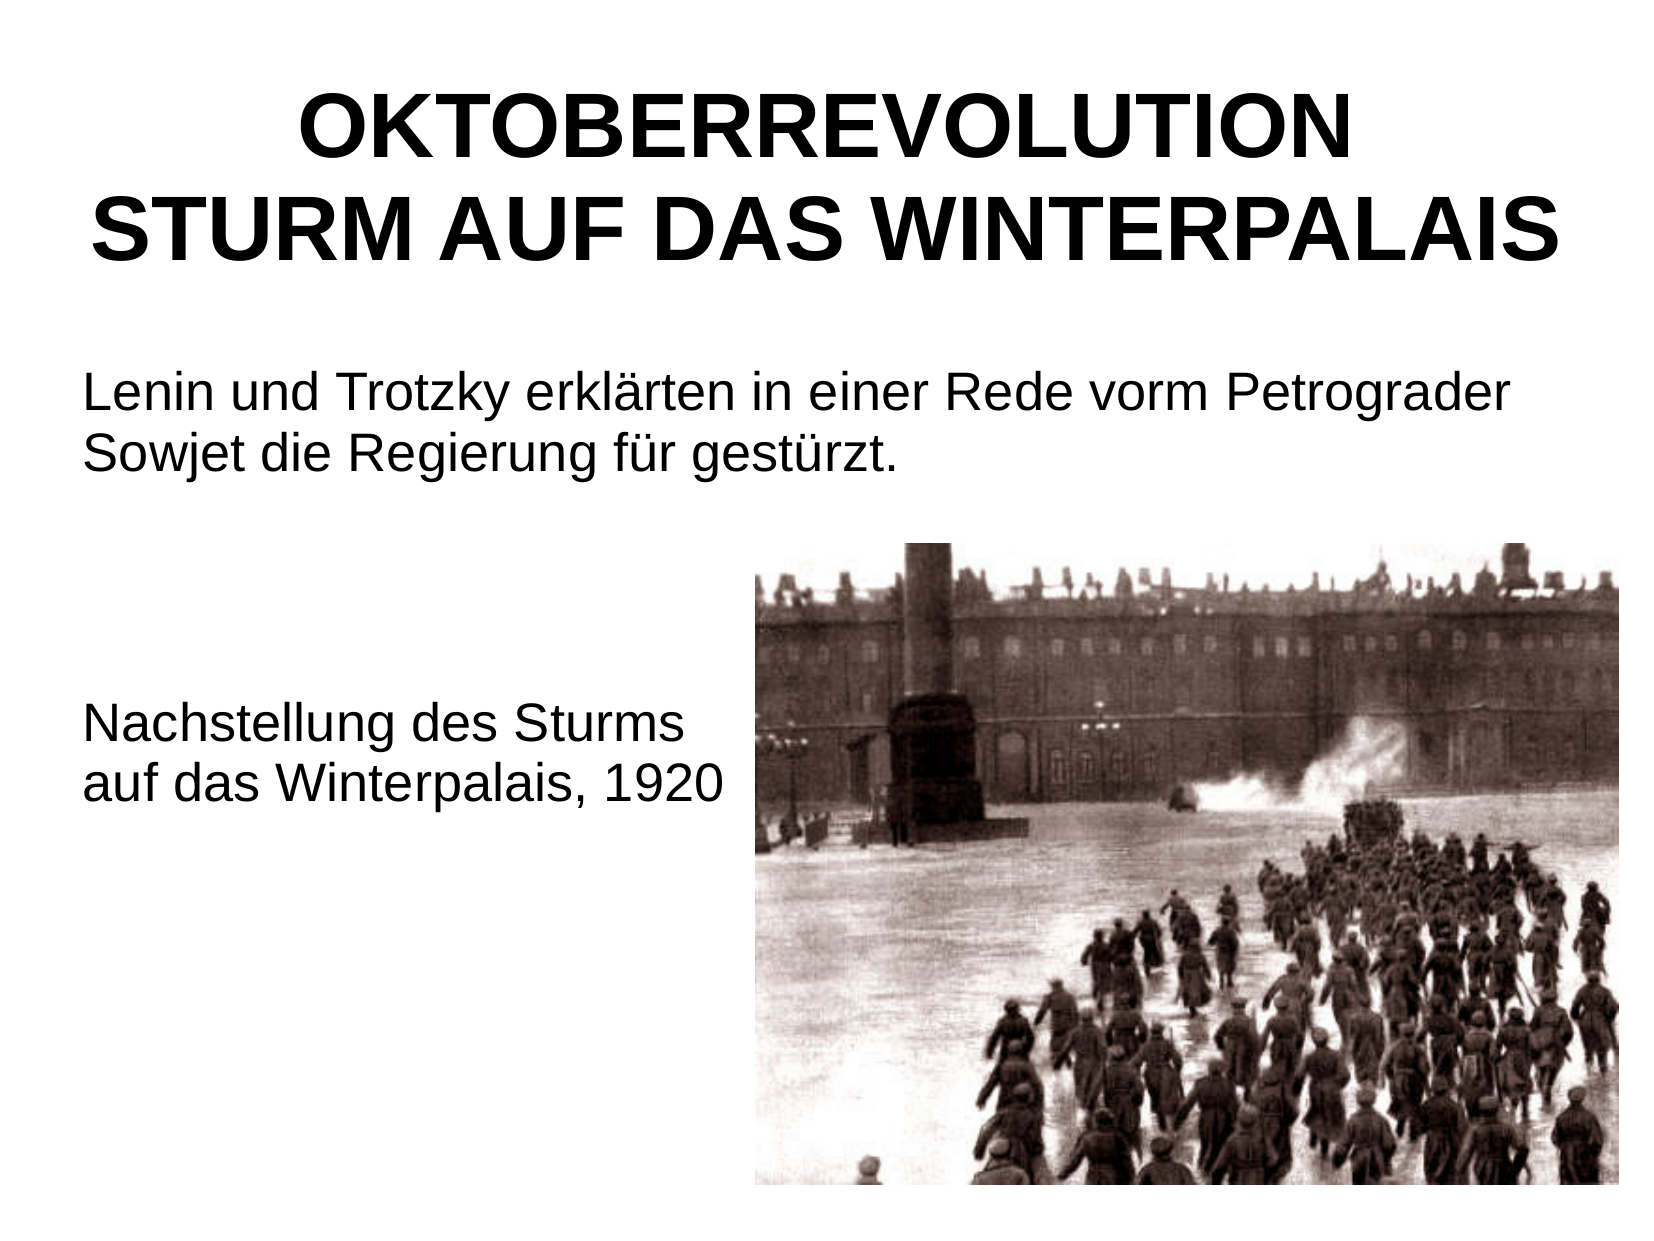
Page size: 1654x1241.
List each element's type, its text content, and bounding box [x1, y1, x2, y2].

list Lenin und Trotzky erklärten in einer Rede vorm Petrograder Sowjet die Regierung für gestürzt. Nachstellung des Sturms auf das Winterpalais, 1920 [82, 271, 1571, 1241]
picture [755, 543, 1619, 1185]
title OKTOBERREVOLUTION STURM AUF DAS WINTERPALAIS [82, 23, 1571, 271]
